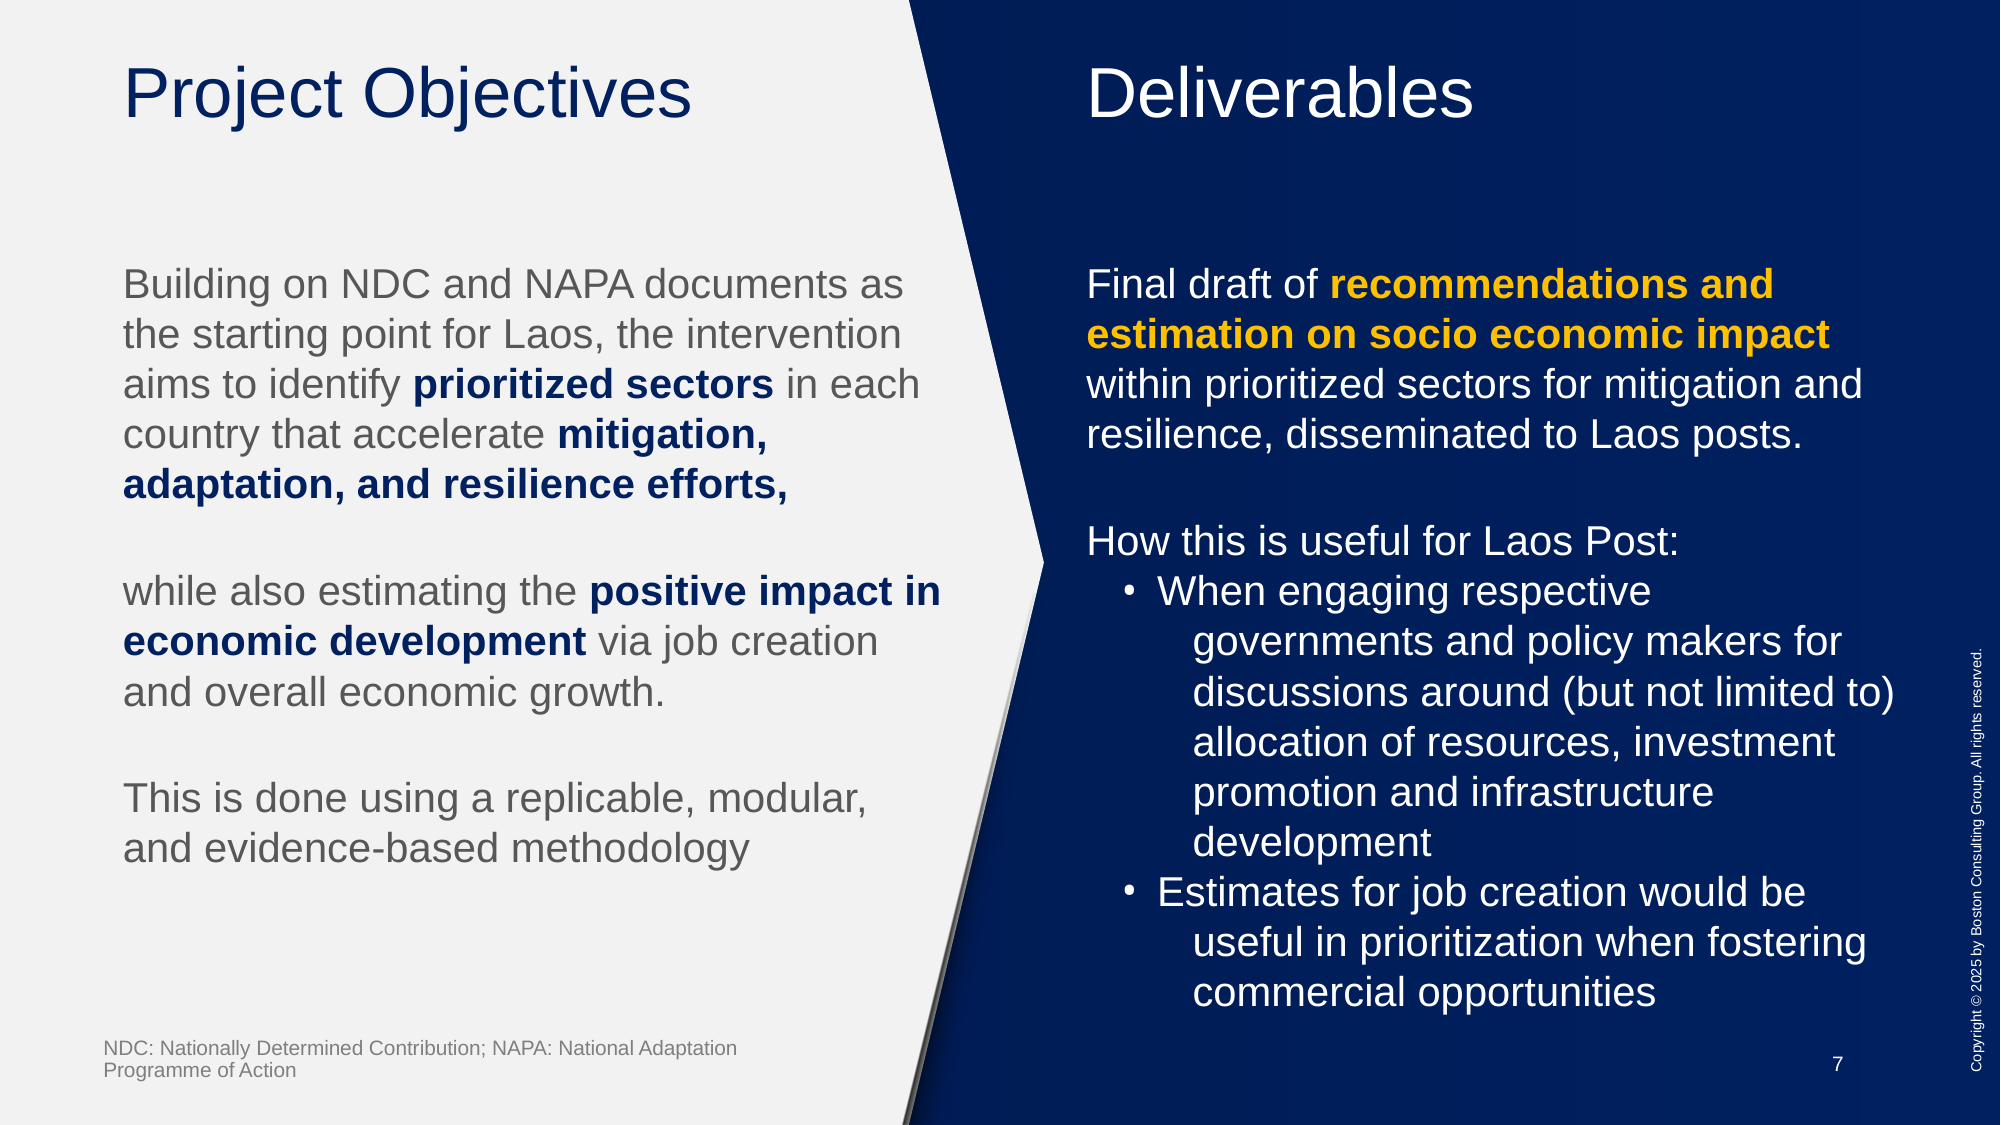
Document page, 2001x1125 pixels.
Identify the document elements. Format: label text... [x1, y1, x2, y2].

title Project Objectives [103, 55, 871, 134]
text_box Final draft of recommendations and estimation on socio economic impact within prioritized sectors for mitigation and resilience, disseminated to Laos posts. How this is useful for Laos Post: When engaging respective governments and policy makers for discussions around (but not limited to) allocation of resources, investment promotion and infrastructure development Estimates for job creation would be useful in prioritization when fostering commercial opportunities [1086, 257, 1897, 964]
text_box Building on NDC and NAPA documents as the starting point for Laos, the intervention aims to identify prioritized sectors in each country that accelerate mitigation, adaptation, and resilience efforts, while also estimating the positive impact in economic development via job creation and overall economic growth. This is done using a replicable, modular, and evidence-based methodology [122, 257, 943, 964]
text_box Deliverables [1086, 55, 1853, 134]
text_box NDC: Nationally Determined Contribution; NAPA: National Adaptation Programme of Action [103, 1037, 1585, 1082]
